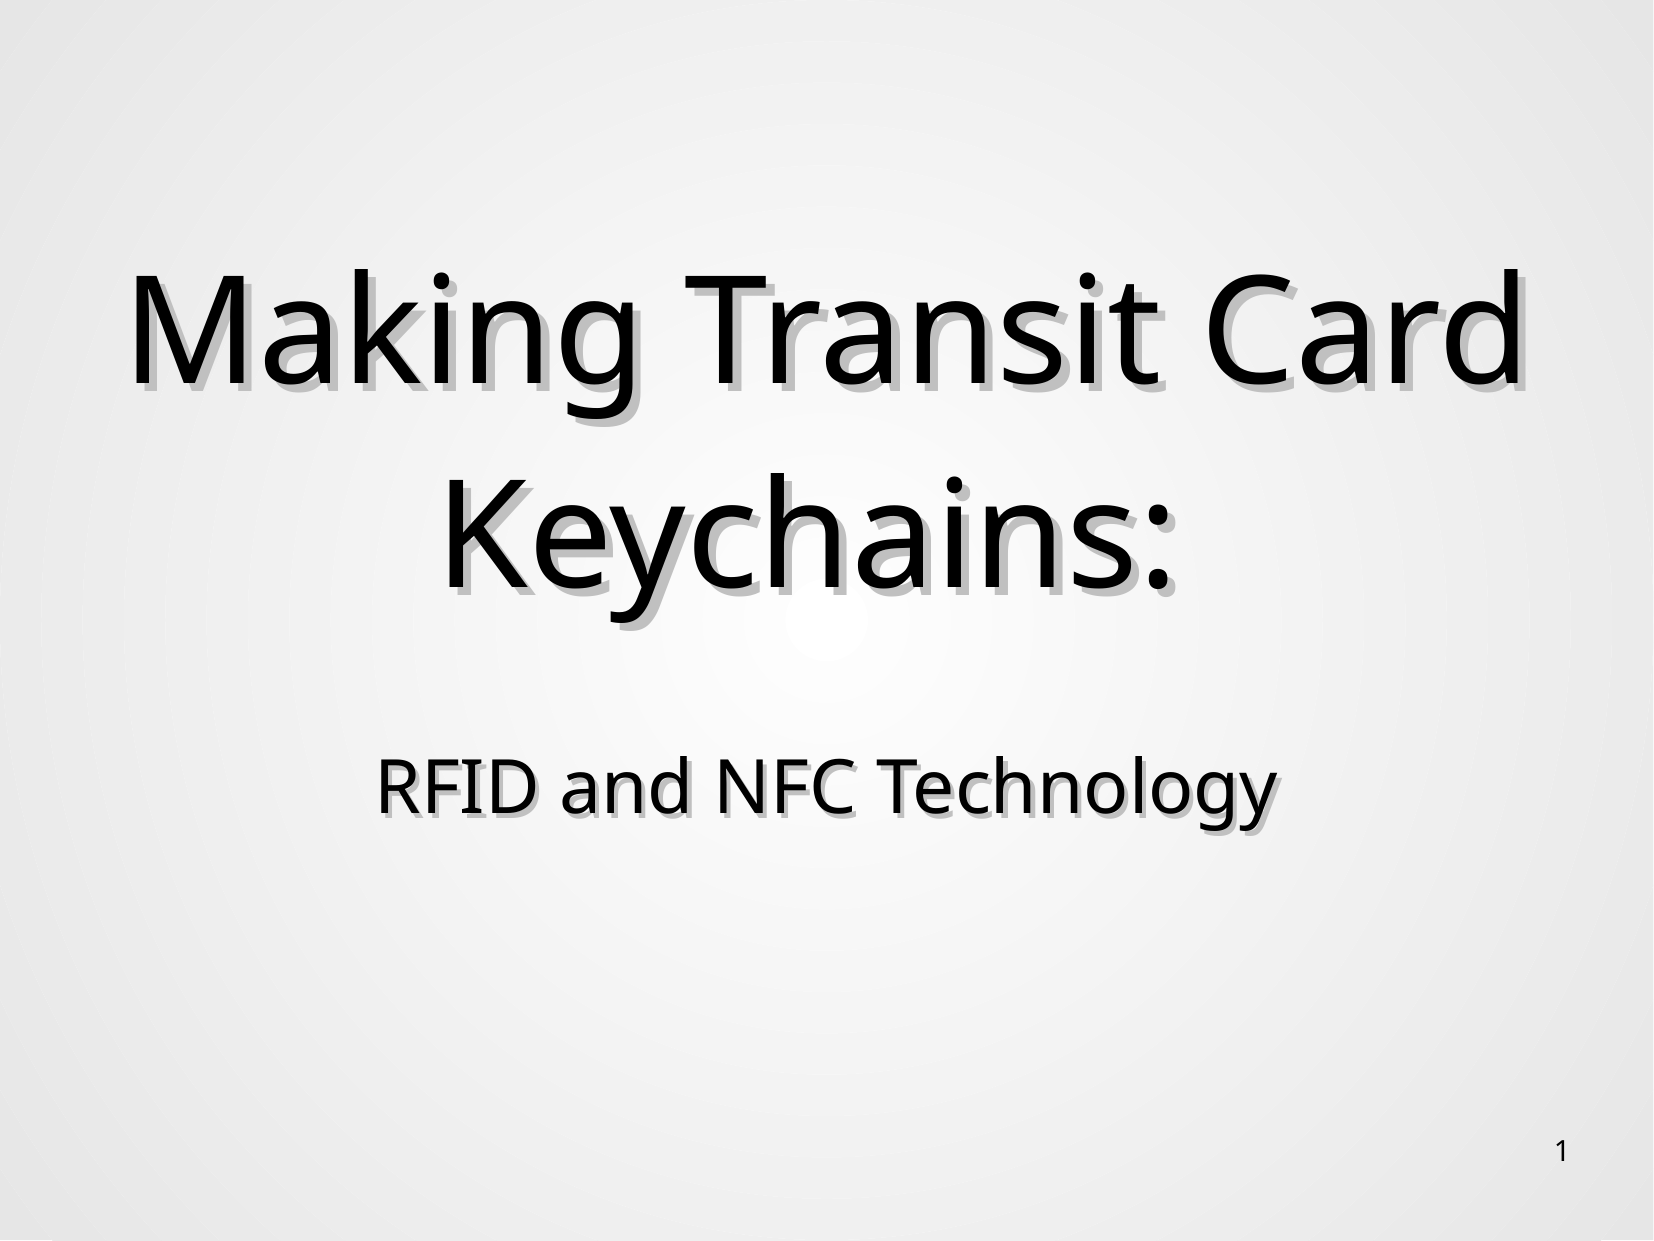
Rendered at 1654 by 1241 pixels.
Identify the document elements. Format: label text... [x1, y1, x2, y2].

subtitle Making Transit Card Keychains: RFID and NFC Technology [82, 49, 1571, 1010]
